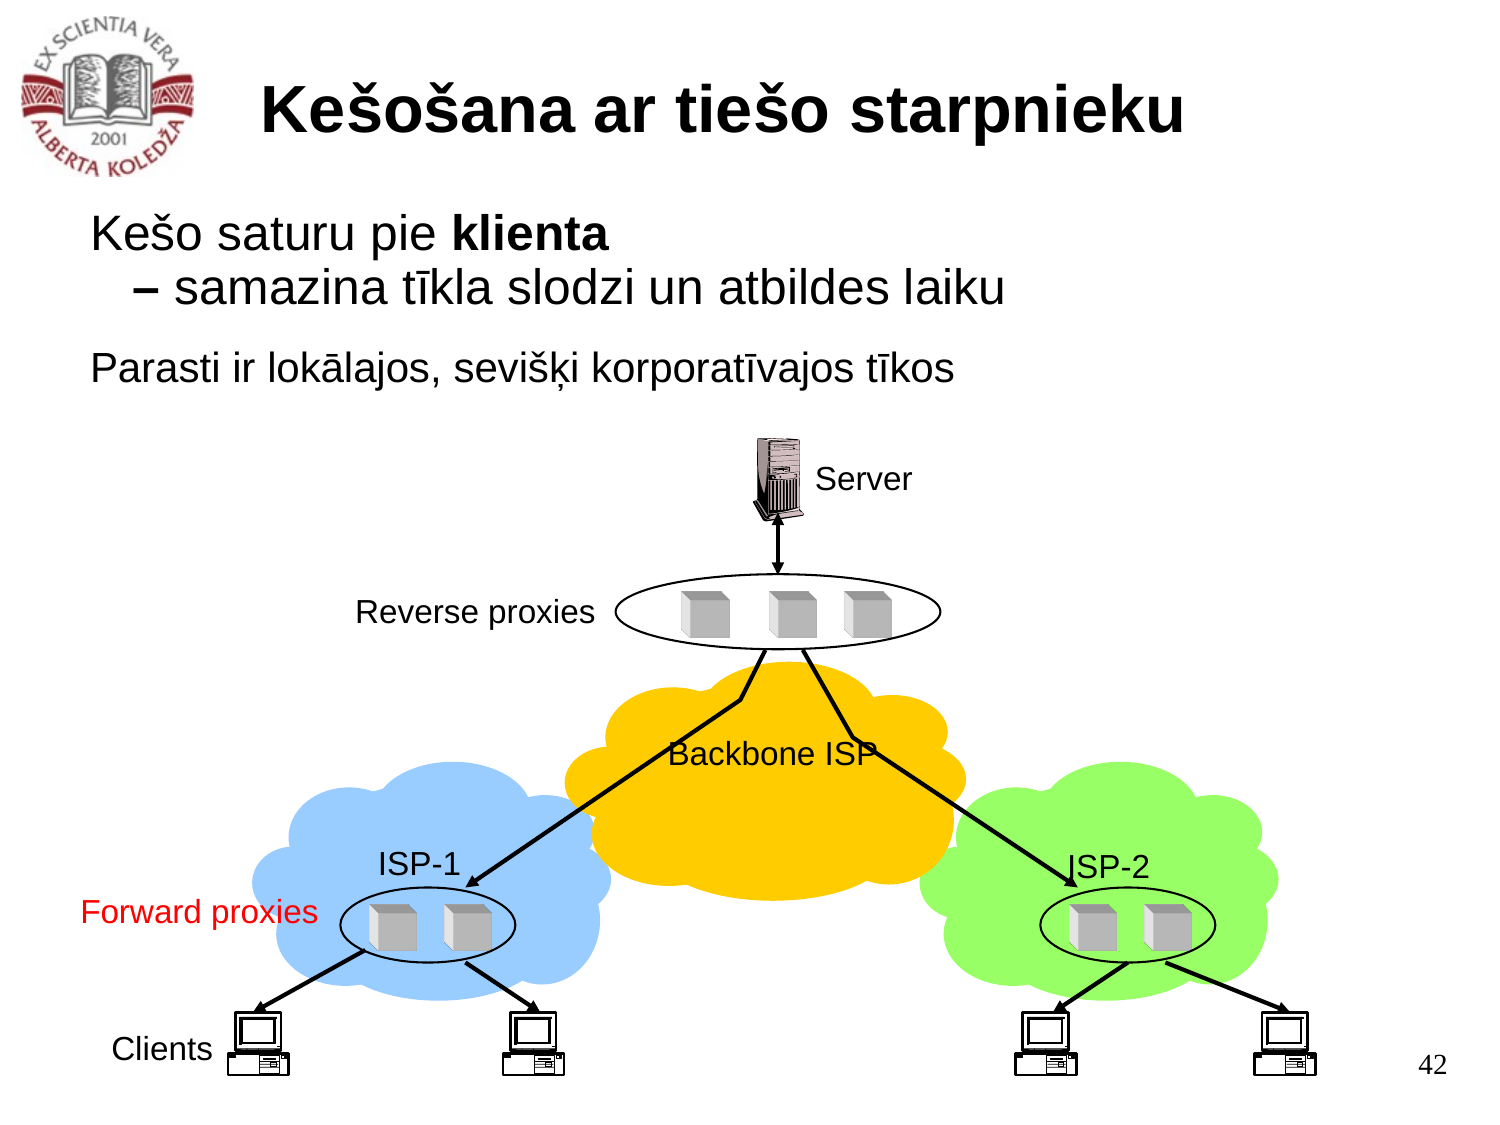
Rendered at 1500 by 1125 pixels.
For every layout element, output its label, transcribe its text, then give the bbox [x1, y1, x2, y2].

text_box Reverse proxies [340, 582, 611, 638]
text_box [1079, 961, 1211, 1000]
text_box [510, 1012, 556, 1048]
text_box [235, 1012, 281, 1048]
text_box [854, 601, 892, 638]
text_box Server [805, 449, 928, 505]
chart [752, 437, 805, 523]
text_box Backbone ISP [849, 724, 894, 761]
title Kešošana ar tiešo starpnieku [50, 37, 1374, 176]
list Kešo saturu pie klienta – samazina tīkla slodzi un atbildes laiku Parasti ir lokālajos, sevišķi korporatīvajos tīkos [74, 200, 1463, 400]
text_box Backbone ISP [652, 724, 894, 780]
text_box [1022, 1012, 1069, 1048]
text_box [1254, 1053, 1316, 1076]
picture [21, 16, 194, 177]
text_box [252, 666, 754, 978]
text_box [227, 1050, 289, 1076]
text_box Forward proxies [65, 882, 334, 938]
text_box ISP-2 [1052, 837, 1166, 893]
text_box Backbone ISP [652, 724, 699, 756]
text_box [1261, 1012, 1308, 1048]
text_box [814, 664, 966, 802]
text_box [711, 662, 842, 724]
text_box <skaitlis> [1312, 1037, 1463, 1101]
text_box [467, 764, 1120, 997]
text_box Clients [96, 1020, 229, 1075]
text_box ISP-1 [363, 835, 477, 890]
text_box ISP-2 [1092, 889, 1164, 893]
text_box [1042, 893, 1214, 961]
text_box [691, 601, 730, 638]
text_box [779, 601, 817, 638]
text_box [966, 762, 1278, 982]
text_box [502, 1053, 564, 1076]
text_box [342, 890, 514, 961]
text_box [316, 953, 501, 1000]
text_box [1015, 1053, 1077, 1076]
